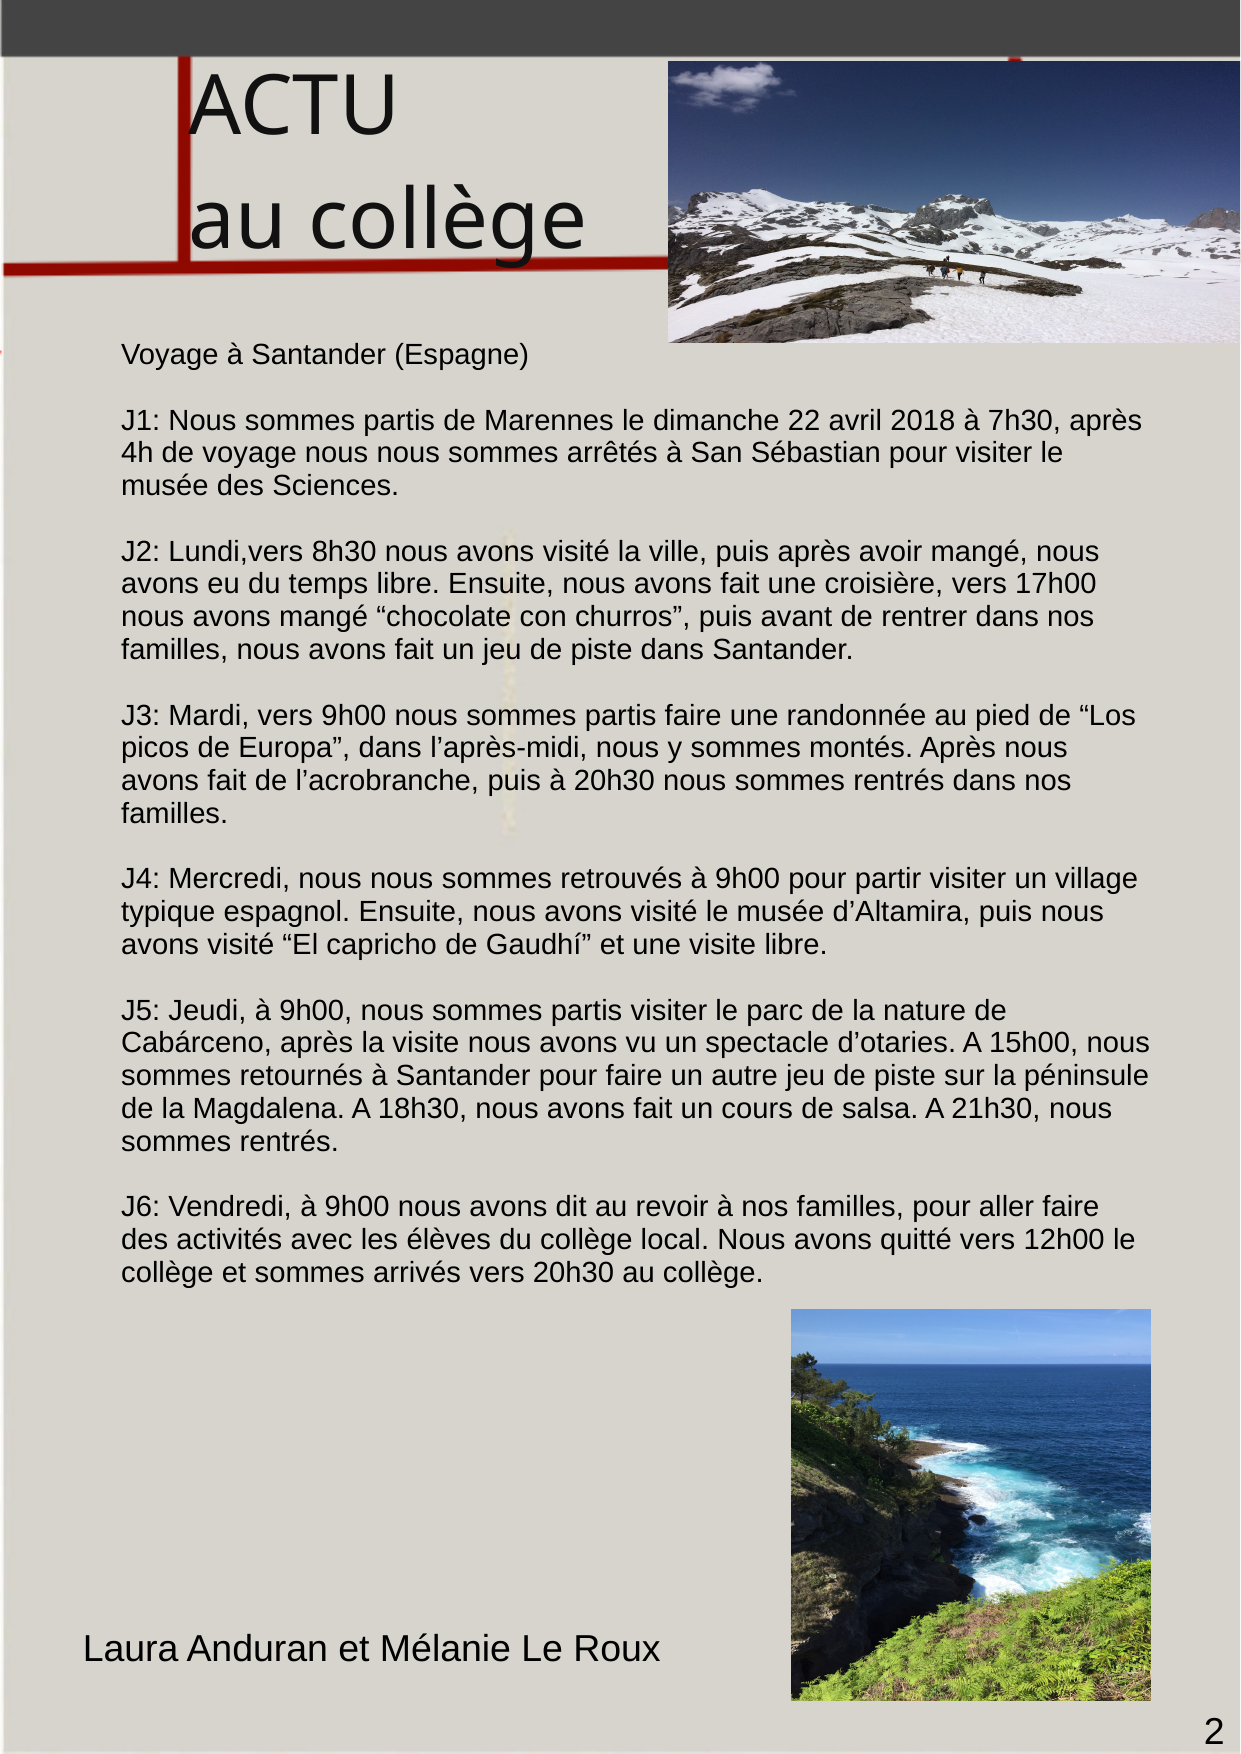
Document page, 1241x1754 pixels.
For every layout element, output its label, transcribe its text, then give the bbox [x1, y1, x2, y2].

picture [0, 0, 1241, 1754]
text_box Voyage à Santander (Espagne) J1: Nous sommes partis de Marennes le dimanche 22 avril 2018 à 7h30, après 4h de voyage nous nous sommes arrêtés à San Sébastian pour visiter le musée des Sciences. J2: Lundi,vers 8h30 nous avons visité la ville, puis après avoir mangé, nous avons eu du temps libre. Ensuite, nous avons fait une croisière, vers 17h00 nous avons mangé “chocolate con churros”, puis avant de rentrer dans nos familles, nous avons fait un jeu de piste dans Santander. J3: Mardi, vers 9h00 nous sommes partis faire une randonnée au pied de “Los picos de Europa”, dans l’après-midi, nous y sommes montés. Après nous avons fait de l’acrobranche, puis à 20h30 nous sommes rentrés dans nos familles. J4: Mercredi, nous nous sommes retrouvés à 9h00 pour partir visiter un village typique espagnol. Ensuite, nous avons visité le musée d’Altamira, puis nous avons visité “El capricho de Gaudhí” et une visite libre. J5: Jeudi, à 9h00, nous sommes partis visiter le parc de la nature de Cabárceno, après la visite nous avons vu un spectacle d’otaries. A 15h00, nous sommes retournés à Santander pour faire un autre jeu de piste sur la péninsule de la Magdalena. A 18h30, nous avons fait un cours de salsa. A 21h30, nous sommes rentrés. J6: Vendredi, à 9h00 nous avons dit au revoir à nos familles, pour aller faire des activités avec les élèves du collège local. Nous avons quitté vers 12h00 le collège et sommes arrivés vers 20h30 au collège. [106, 330, 1170, 1754]
title ACTU au collège [188, 57, 1004, 261]
text_box Laura Anduran et Mélanie Le Roux [68, 1620, 697, 1678]
picture [791, 1309, 1151, 1701]
text_box 2 [1189, 1703, 1241, 1754]
